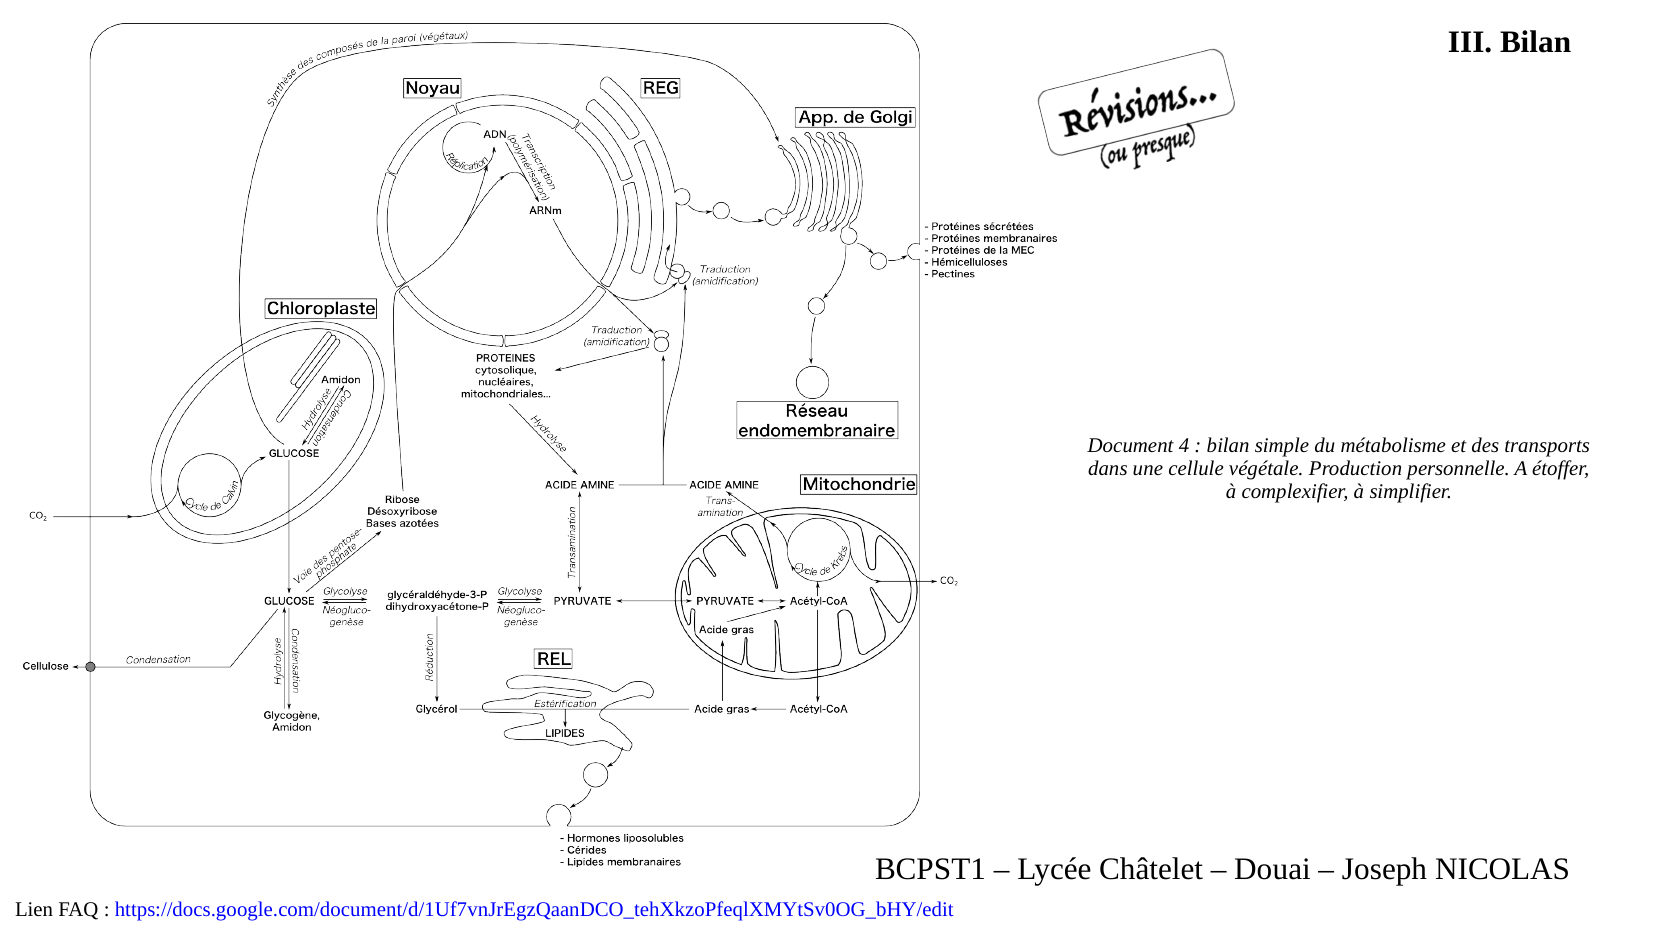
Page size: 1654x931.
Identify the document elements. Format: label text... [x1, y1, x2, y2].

text_box III. Bilan [201, 5, 1572, 78]
text_box Document 4 : bilan simple du métabolisme et des transports dans une cellule végétale. Production personnelle. A étoffer, à complexifier, à simplifier. [1085, 416, 1592, 520]
picture [23, 23, 1245, 868]
text_box BCPST1 – Lycée Châtelet – Douai – Joseph NICOLAS [637, 832, 1571, 905]
text_box Lien FAQ : https://docs.google.com/document/d/1Uf7vnJrEgzQaanDCO_tehXkzoPfeqlXMYtSv0OG_bHY/edit [0, 897, 993, 931]
